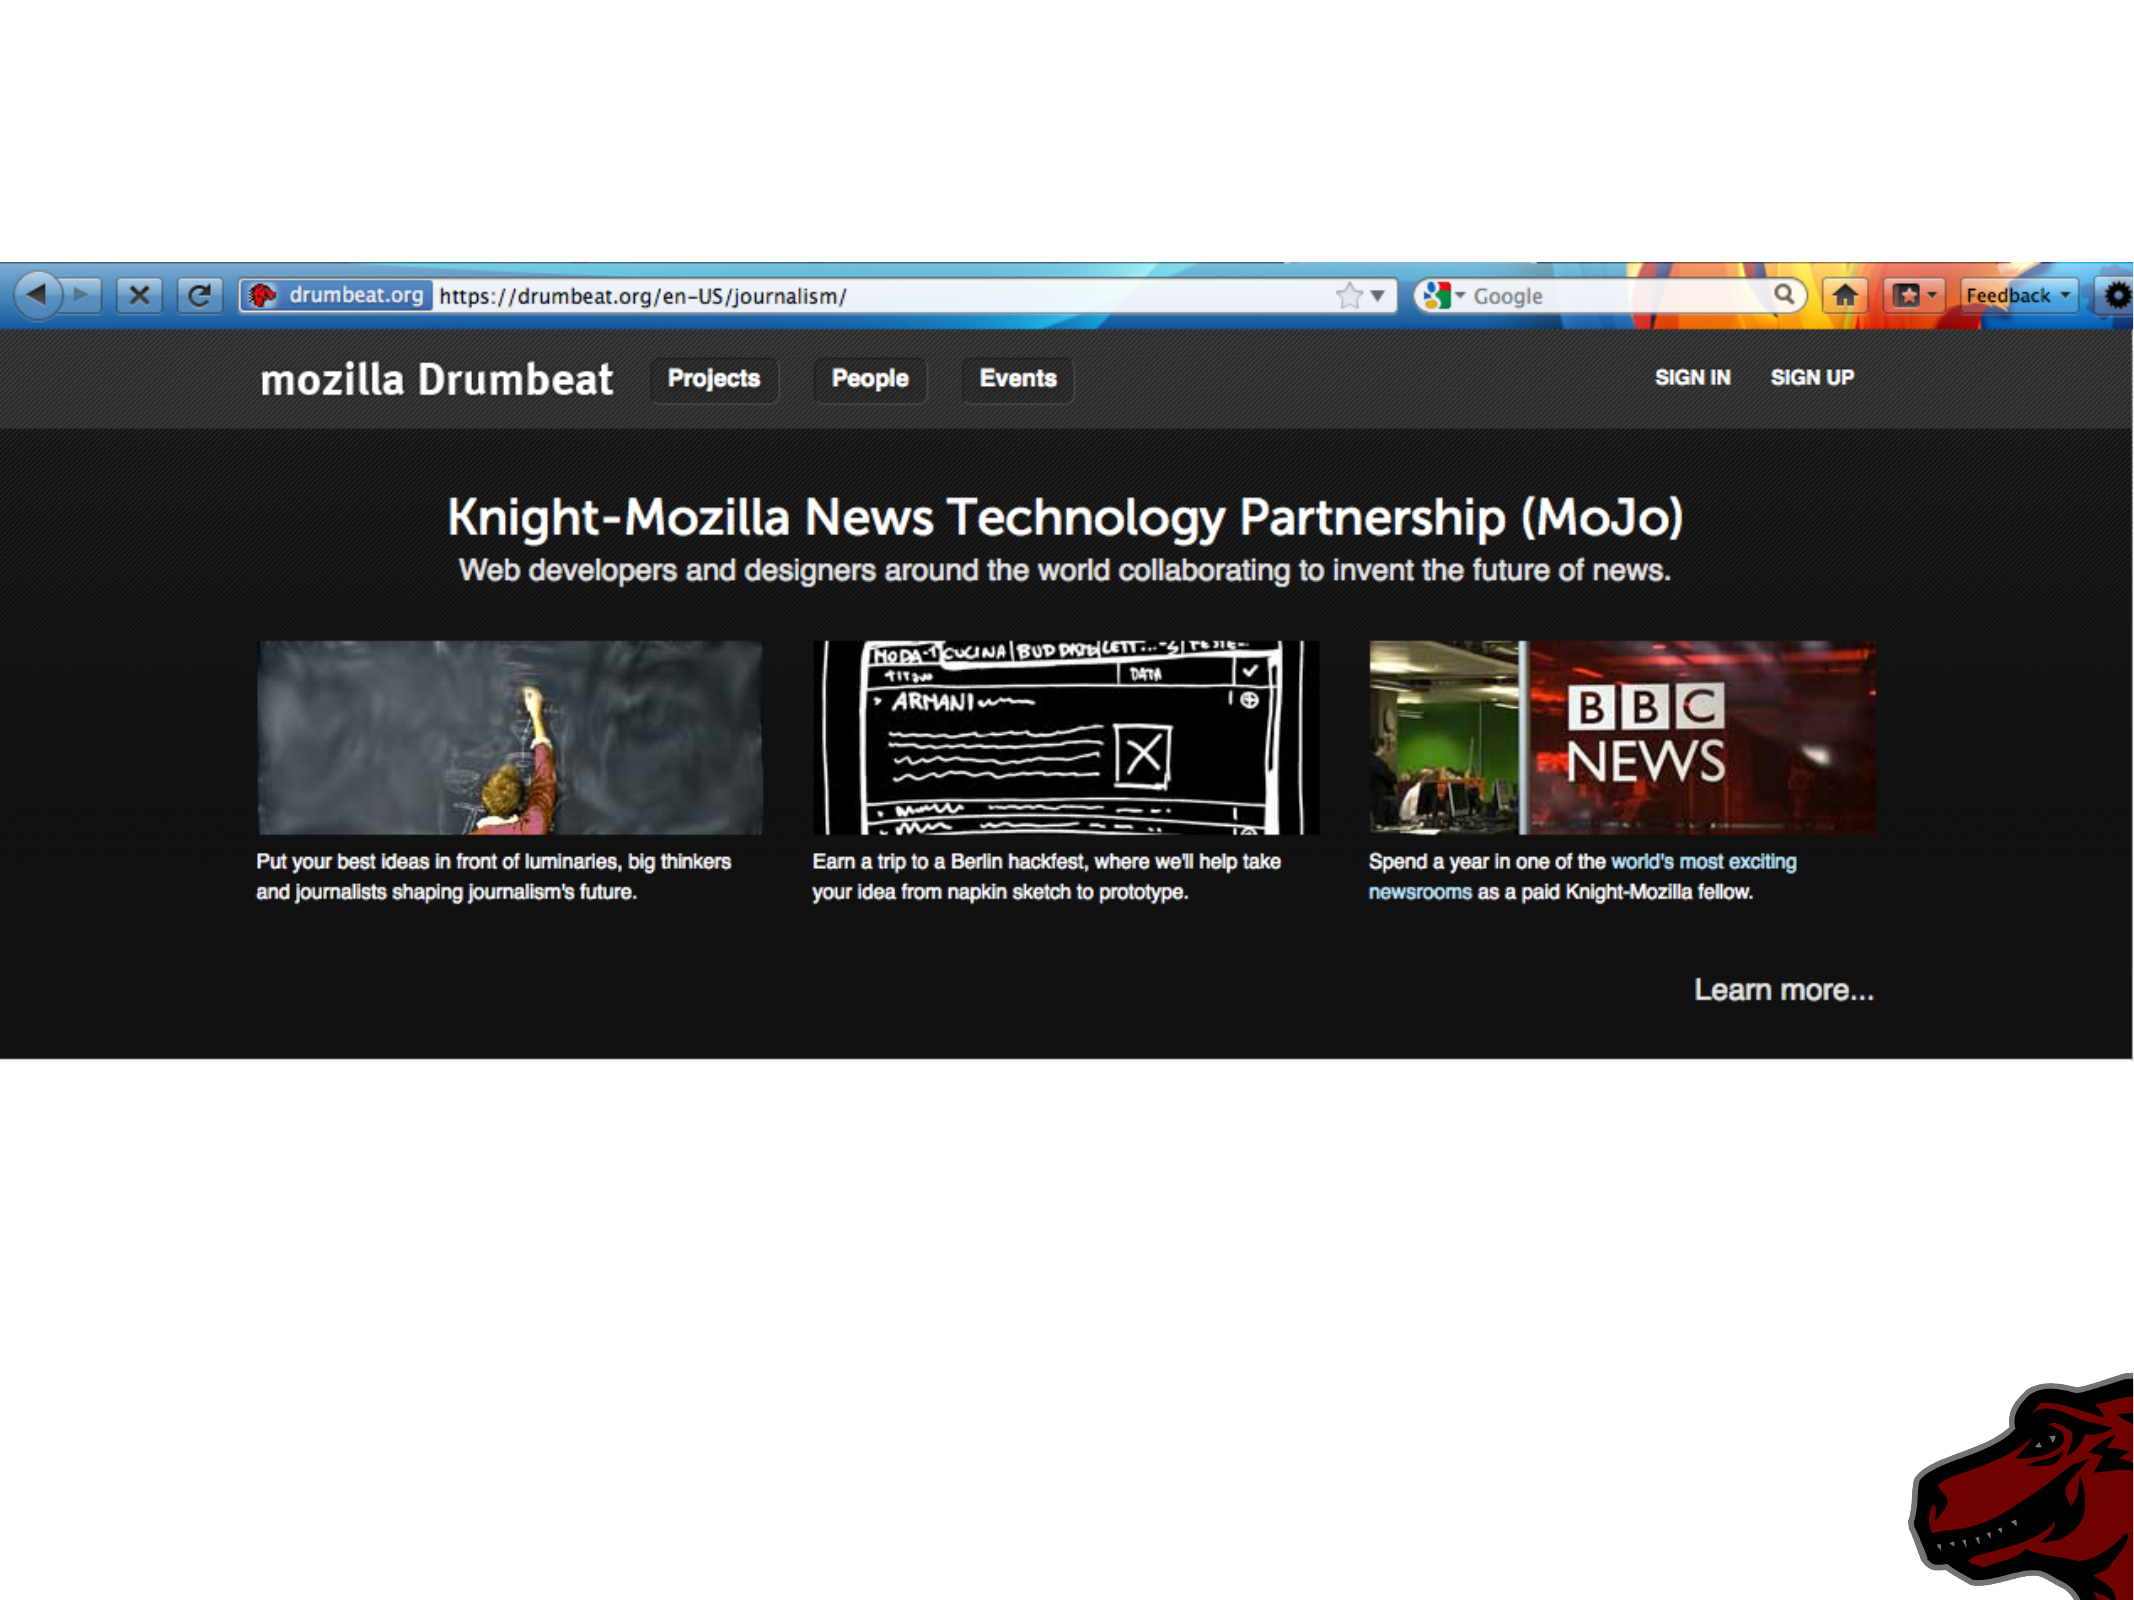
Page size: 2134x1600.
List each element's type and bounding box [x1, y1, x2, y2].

picture [1889, 1372, 2134, 1600]
picture [0, 262, 2134, 1061]
